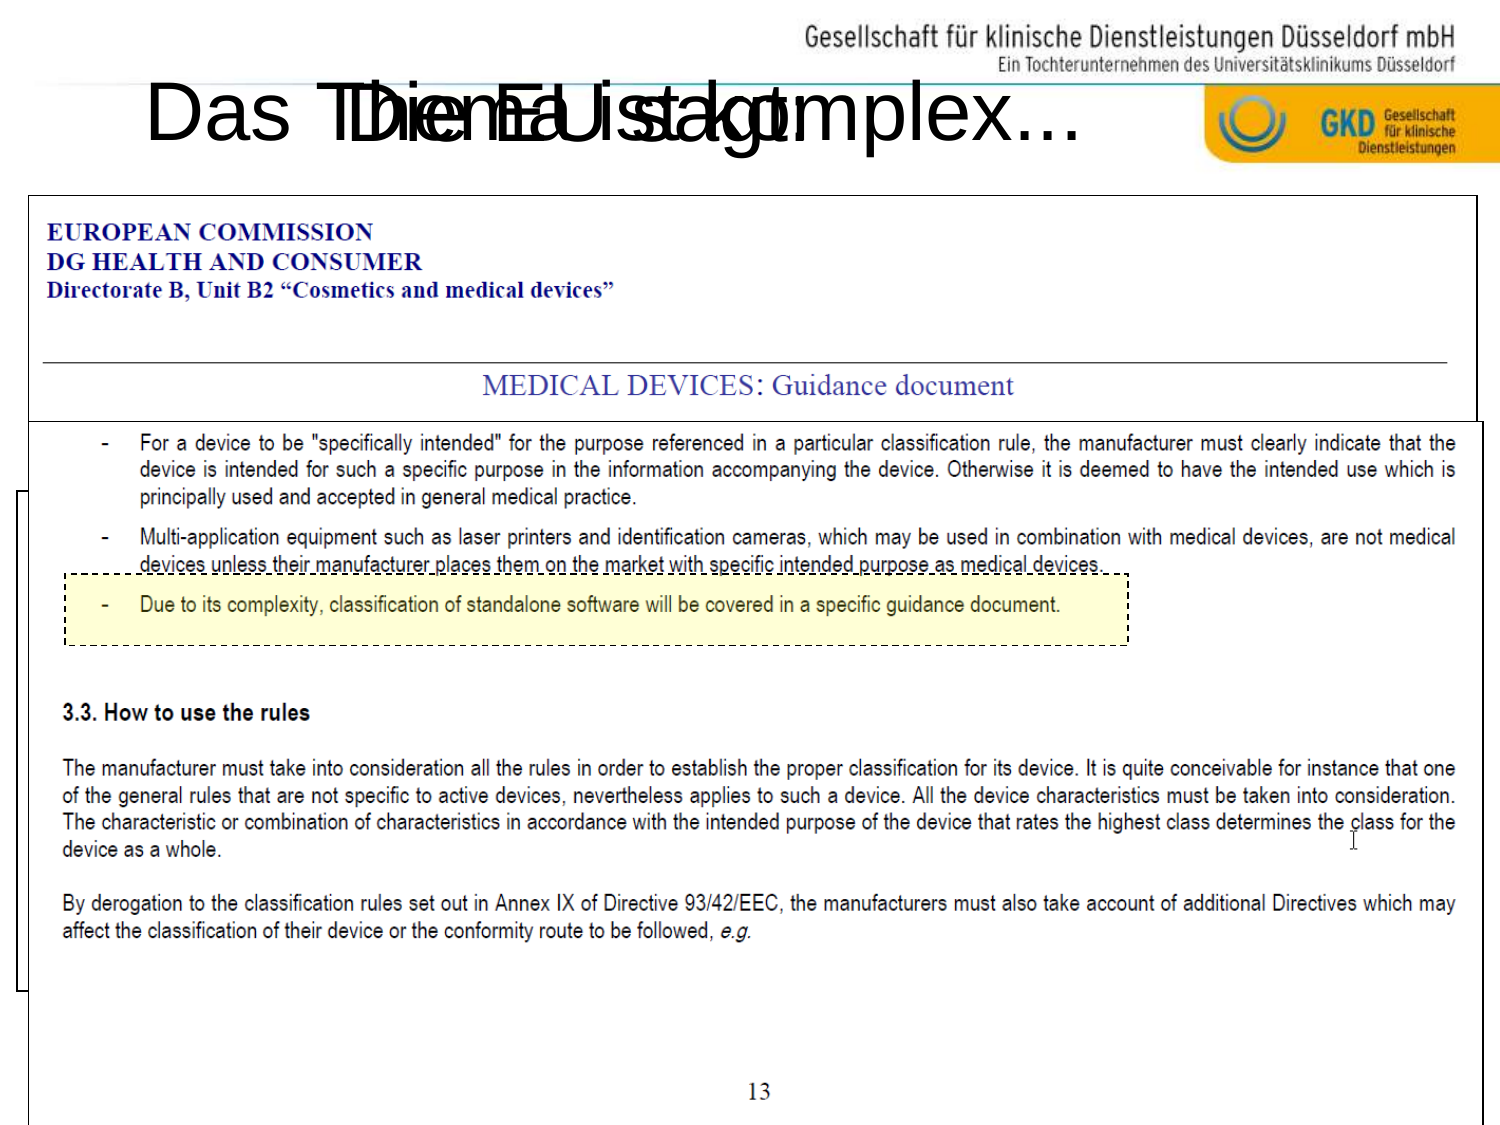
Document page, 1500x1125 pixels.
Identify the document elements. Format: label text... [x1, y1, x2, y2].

picture [0, 7, 1500, 253]
text_box [64, 574, 1129, 646]
title Das Thema ist komplex... [53, 18, 1176, 197]
text_box Die EU sagt: [17, 19, 1140, 197]
picture [29, 422, 1483, 1125]
picture [29, 196, 1477, 421]
picture [17, 491, 28, 991]
